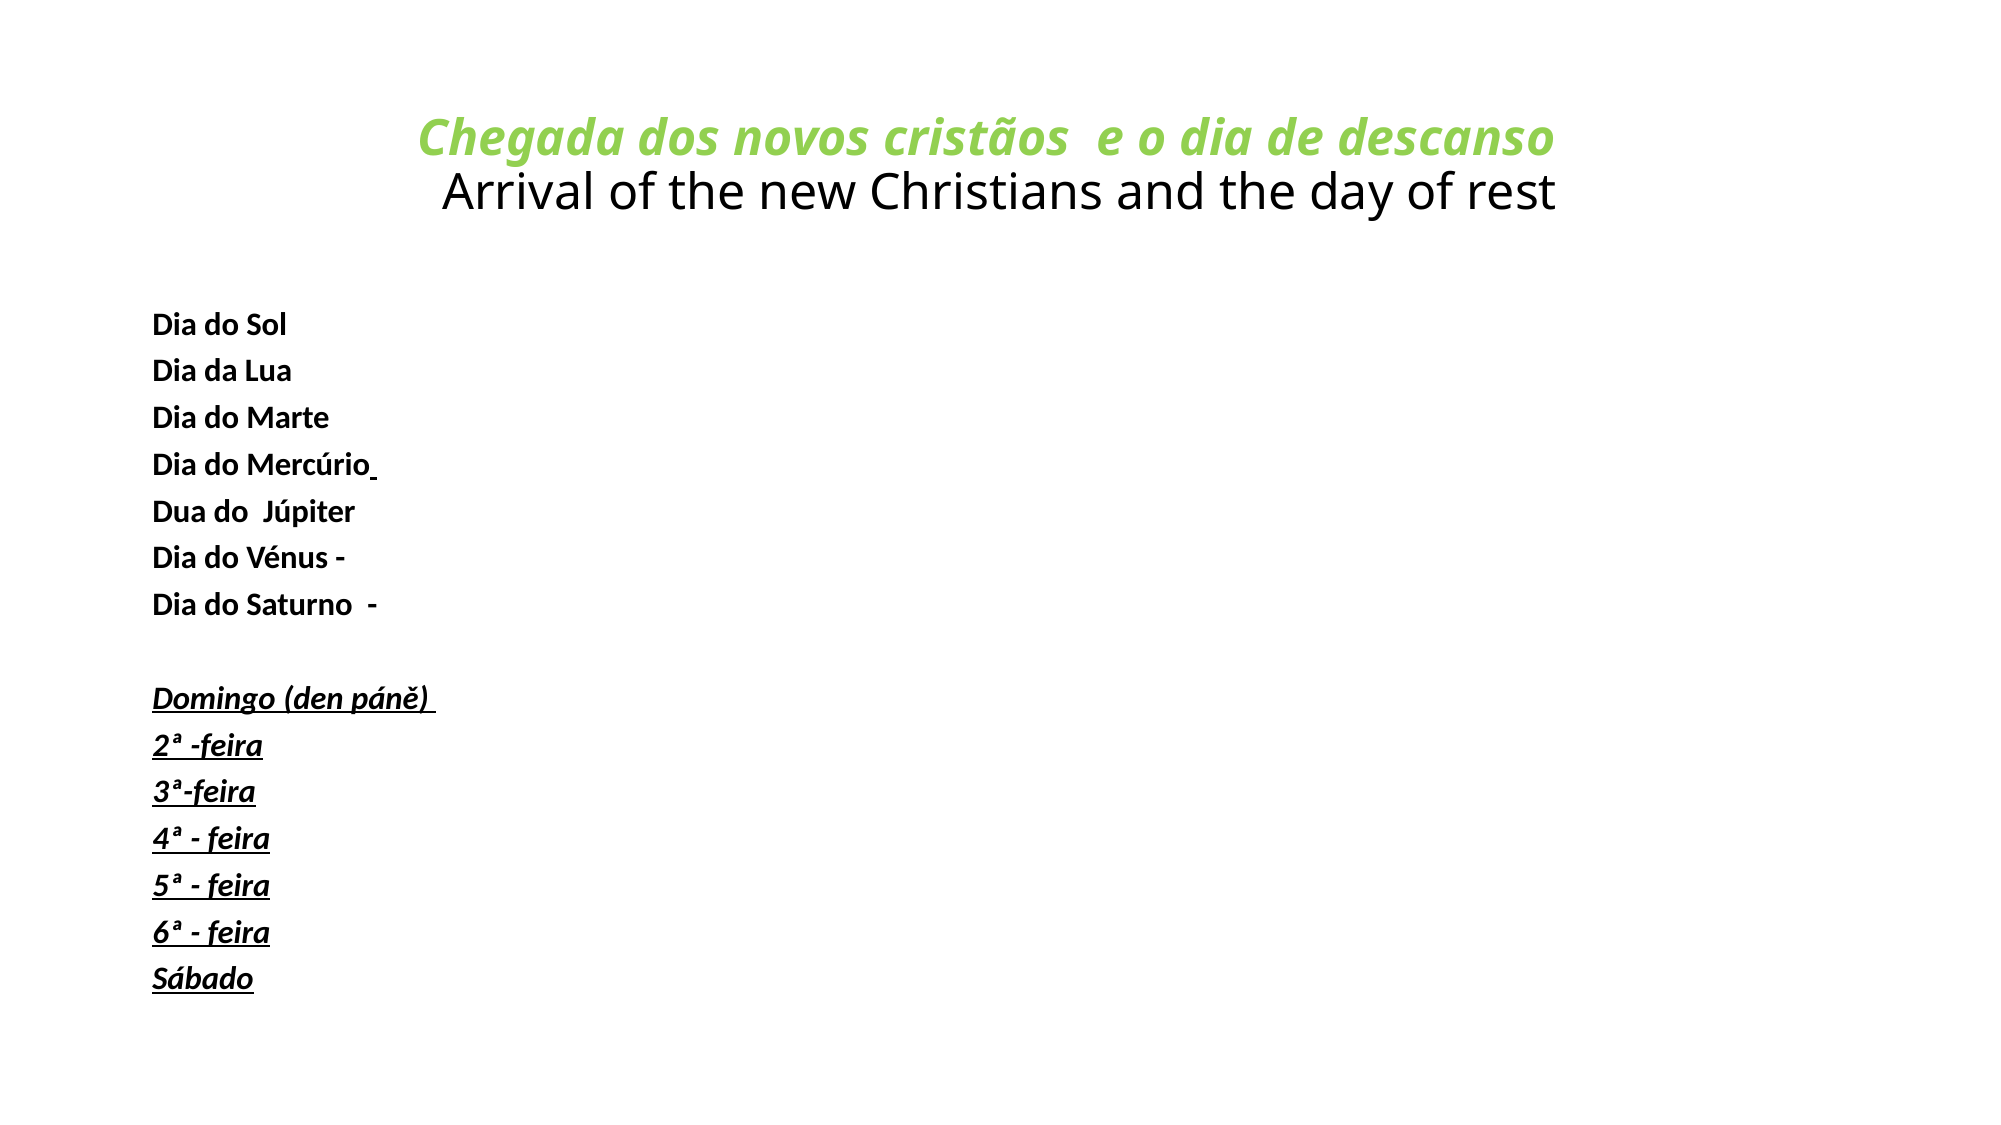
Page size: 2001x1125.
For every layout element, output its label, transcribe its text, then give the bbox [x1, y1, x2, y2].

title Chegada dos novos cristãos e o dia de descanso Arrival of the new Christians and the day of rest [137, 59, 1863, 278]
list Dia do Sol Dia da Lua Dia do Marte Dia do Mercúrio Dua do Júpiter Dia do Vénus - Dia do Saturno - Domingo (den páně) 2ª -feira 3ª-feira 4ª - feira 5ª - feira 6ª - feira Sábado [137, 299, 1863, 1014]
